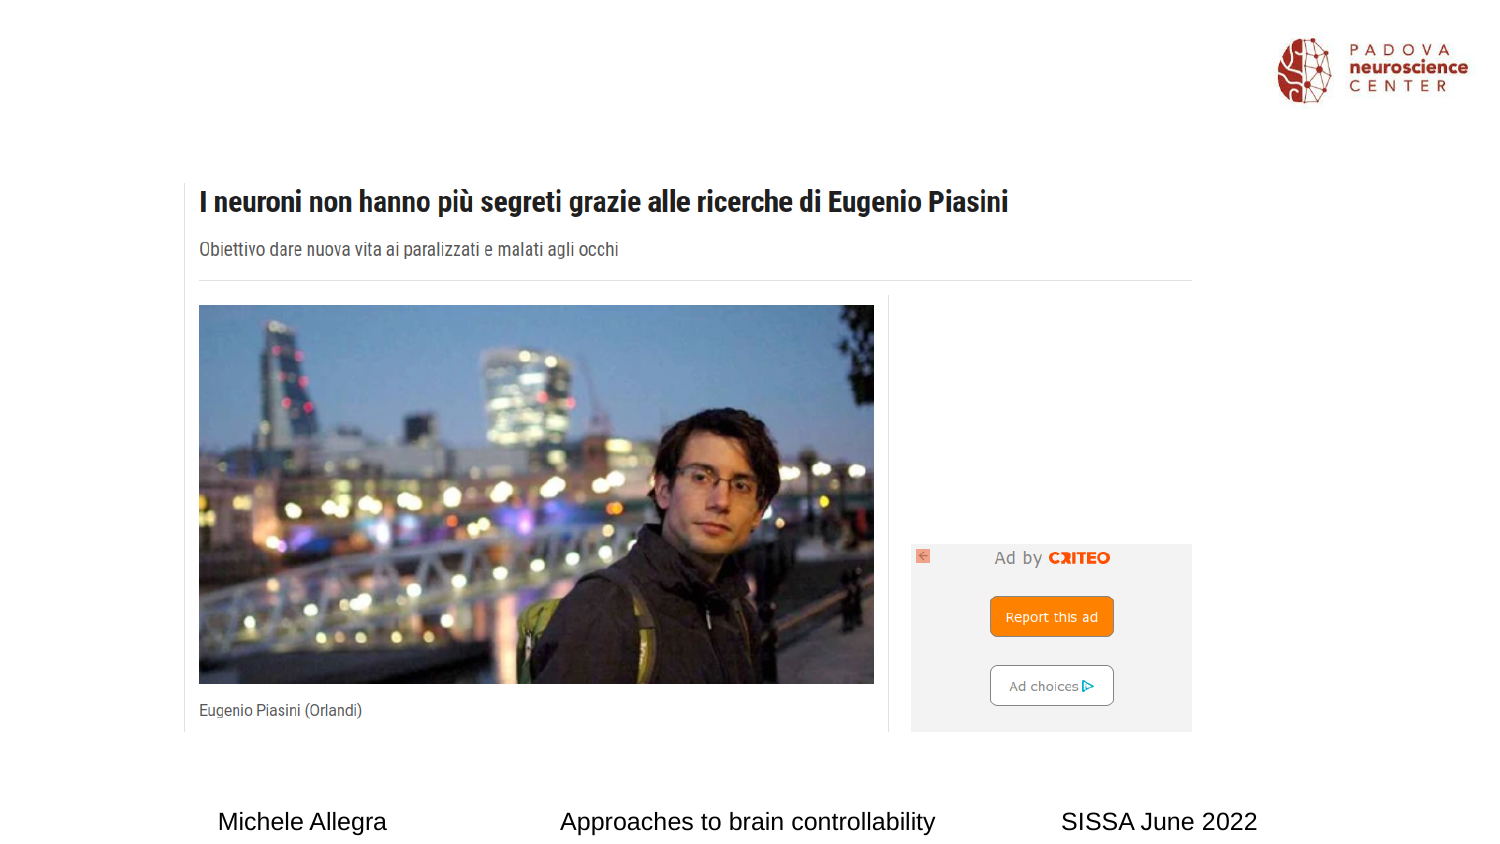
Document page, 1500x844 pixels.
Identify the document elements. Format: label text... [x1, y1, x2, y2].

text_box Michele Allegra Approaches to brain controllability SISSA June 2022 [64, 794, 1415, 844]
picture [179, 183, 1202, 732]
picture [1268, 10, 1476, 123]
